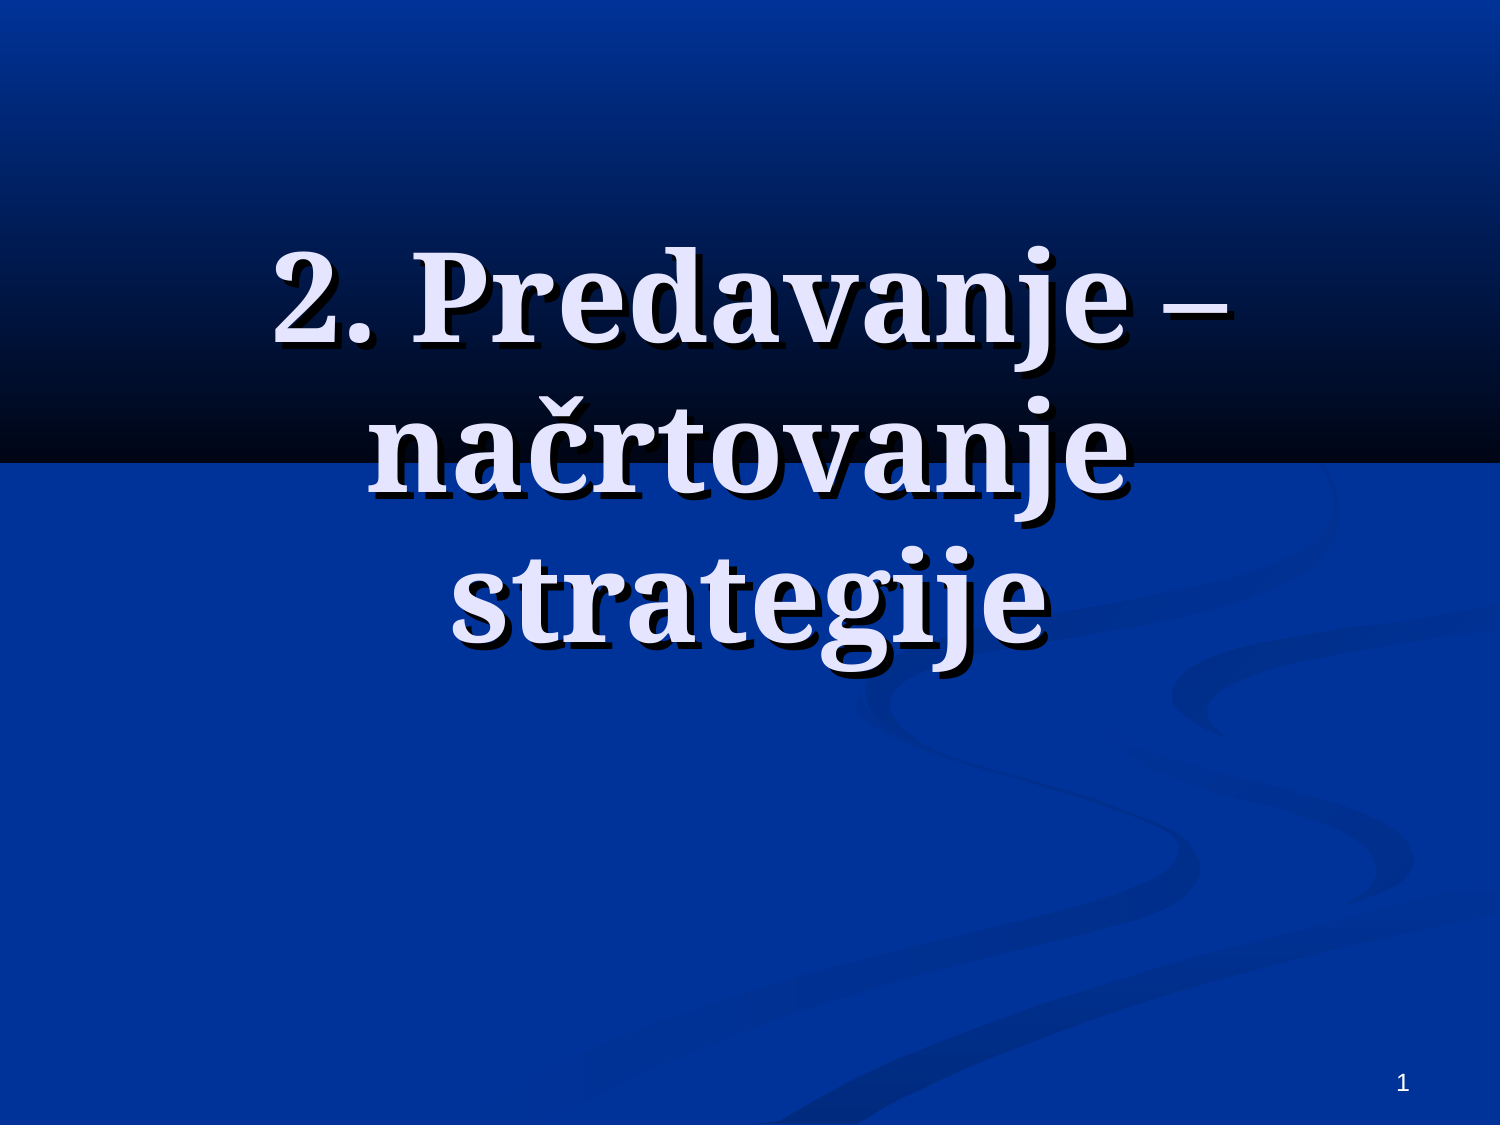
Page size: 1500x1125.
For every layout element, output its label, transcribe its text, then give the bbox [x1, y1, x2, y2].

title 2. Predavanje – načrtovanje strategije [112, 284, 1388, 601]
text_box <number> [1074, 1025, 1426, 1105]
text_box [225, 637, 1276, 926]
